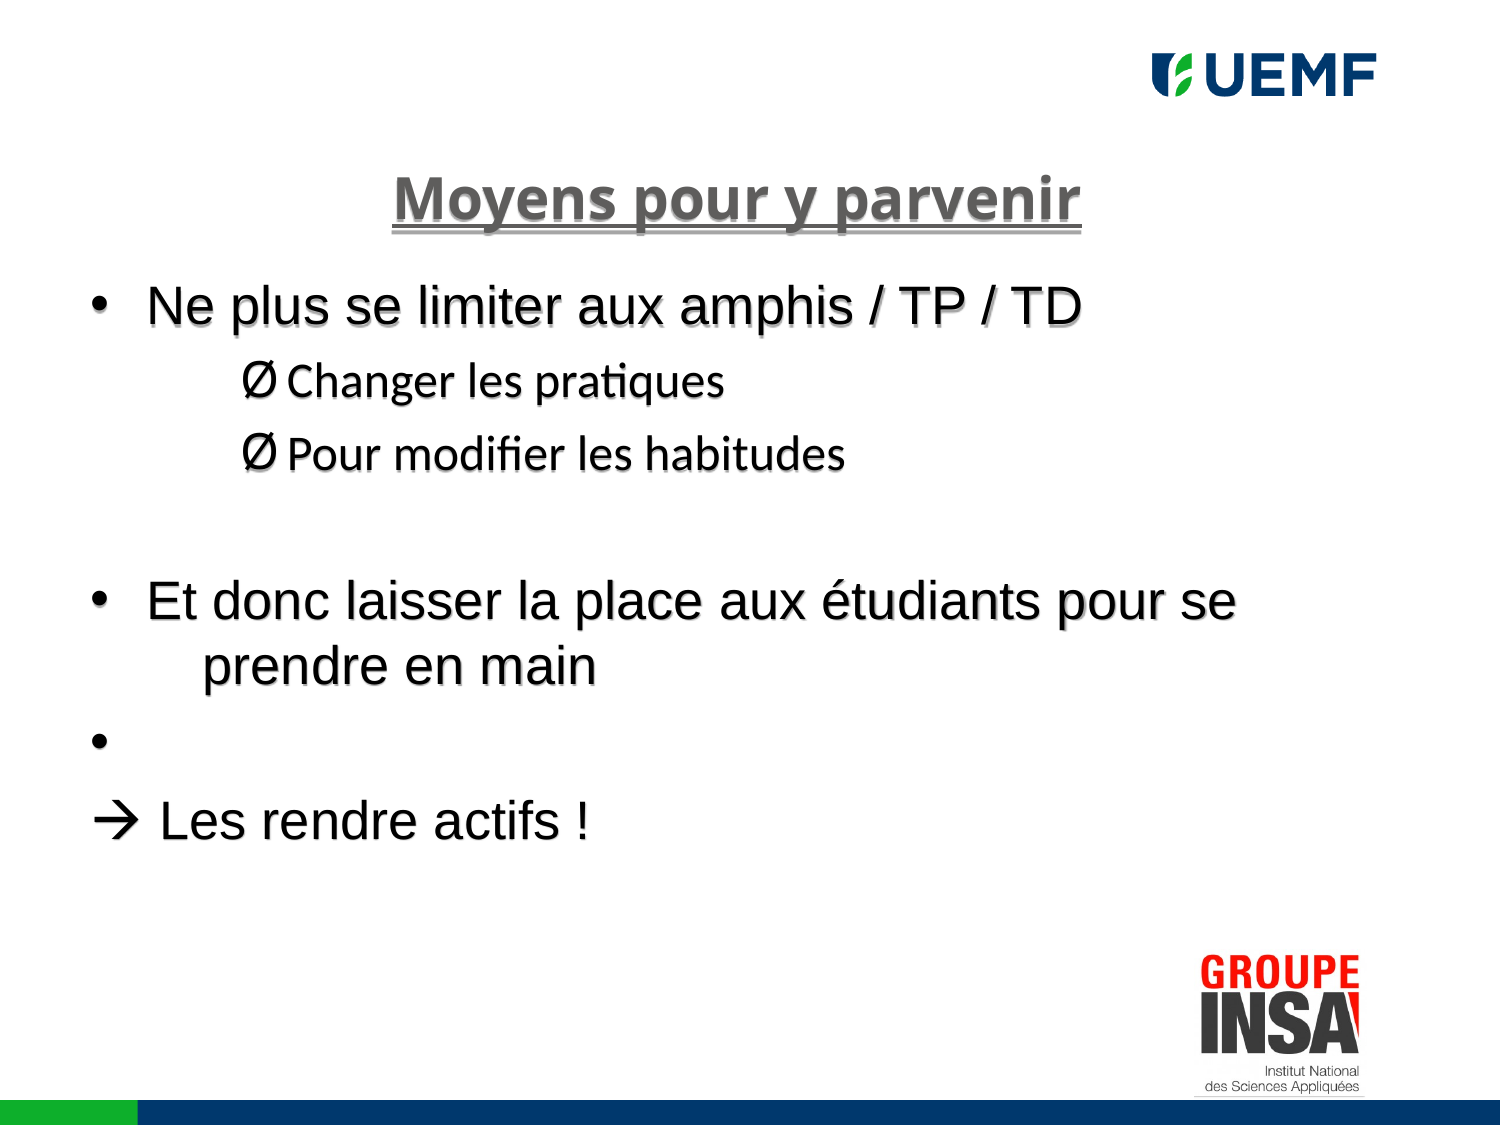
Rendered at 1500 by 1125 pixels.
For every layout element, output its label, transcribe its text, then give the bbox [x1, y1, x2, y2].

list Ne plus se limiter aux amphis / TP / TD Changer les pratiques Pour modifier les habitudes Et donc laisser la place aux étudiants pour se prendre en main  Les rendre actifs ! [75, 262, 1426, 1005]
title Moyens pour y parvenir [62, 102, 1413, 291]
